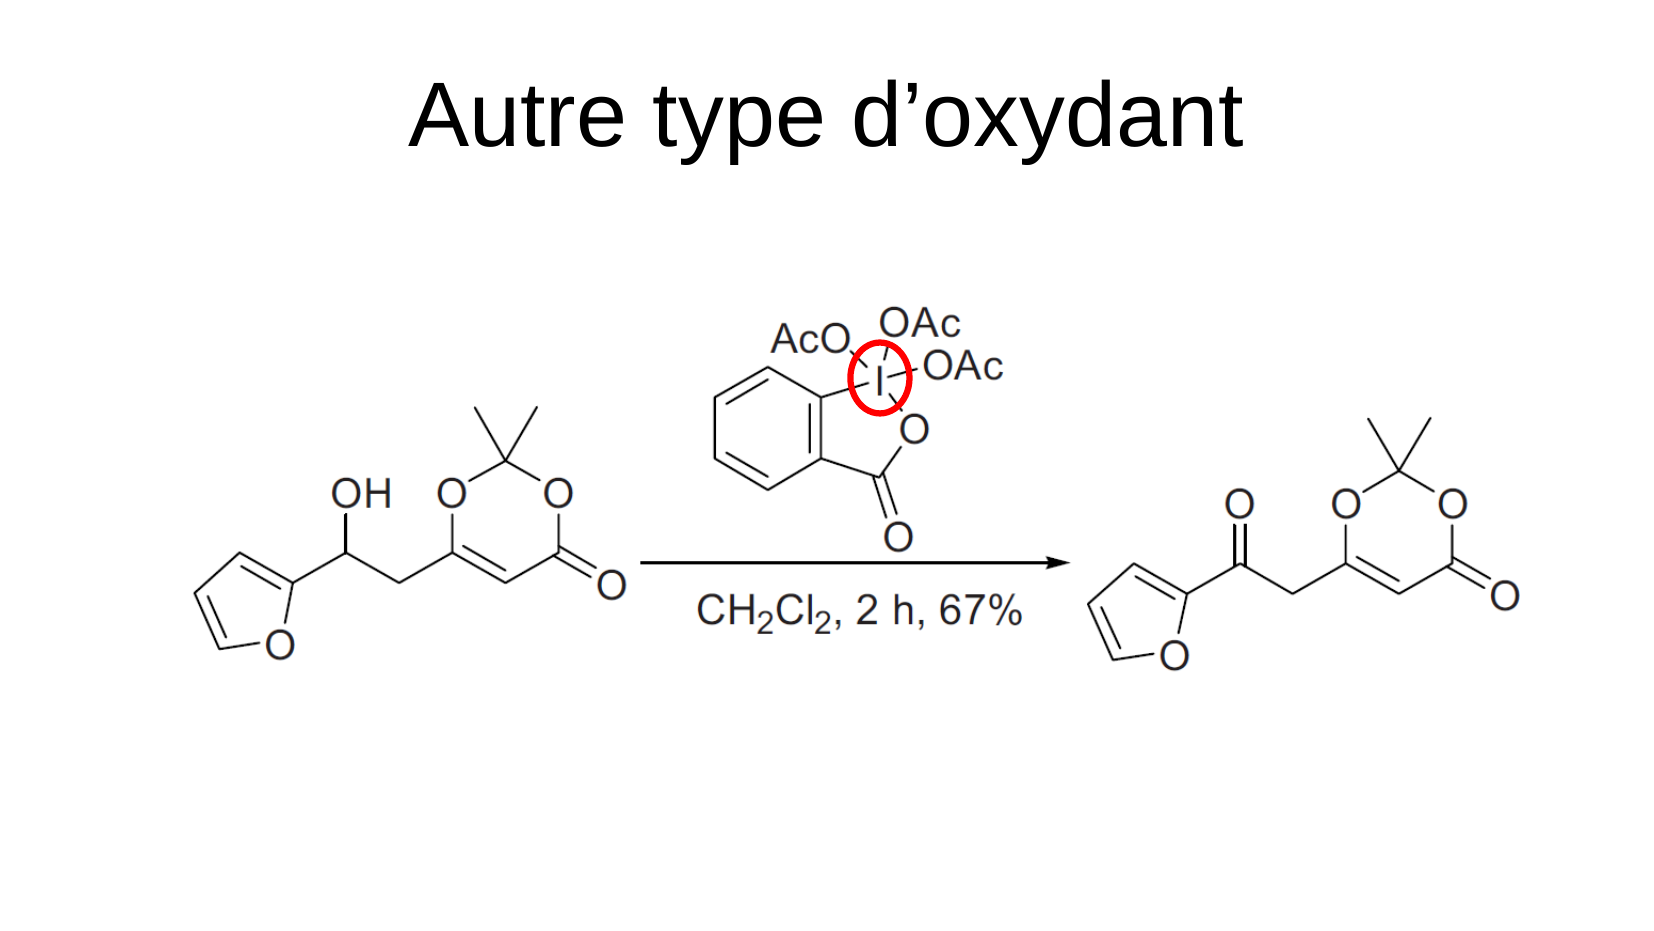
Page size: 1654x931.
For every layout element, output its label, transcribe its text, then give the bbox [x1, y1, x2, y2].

title Autre type d’oxydant [82, 37, 1571, 193]
picture [118, 231, 1554, 745]
